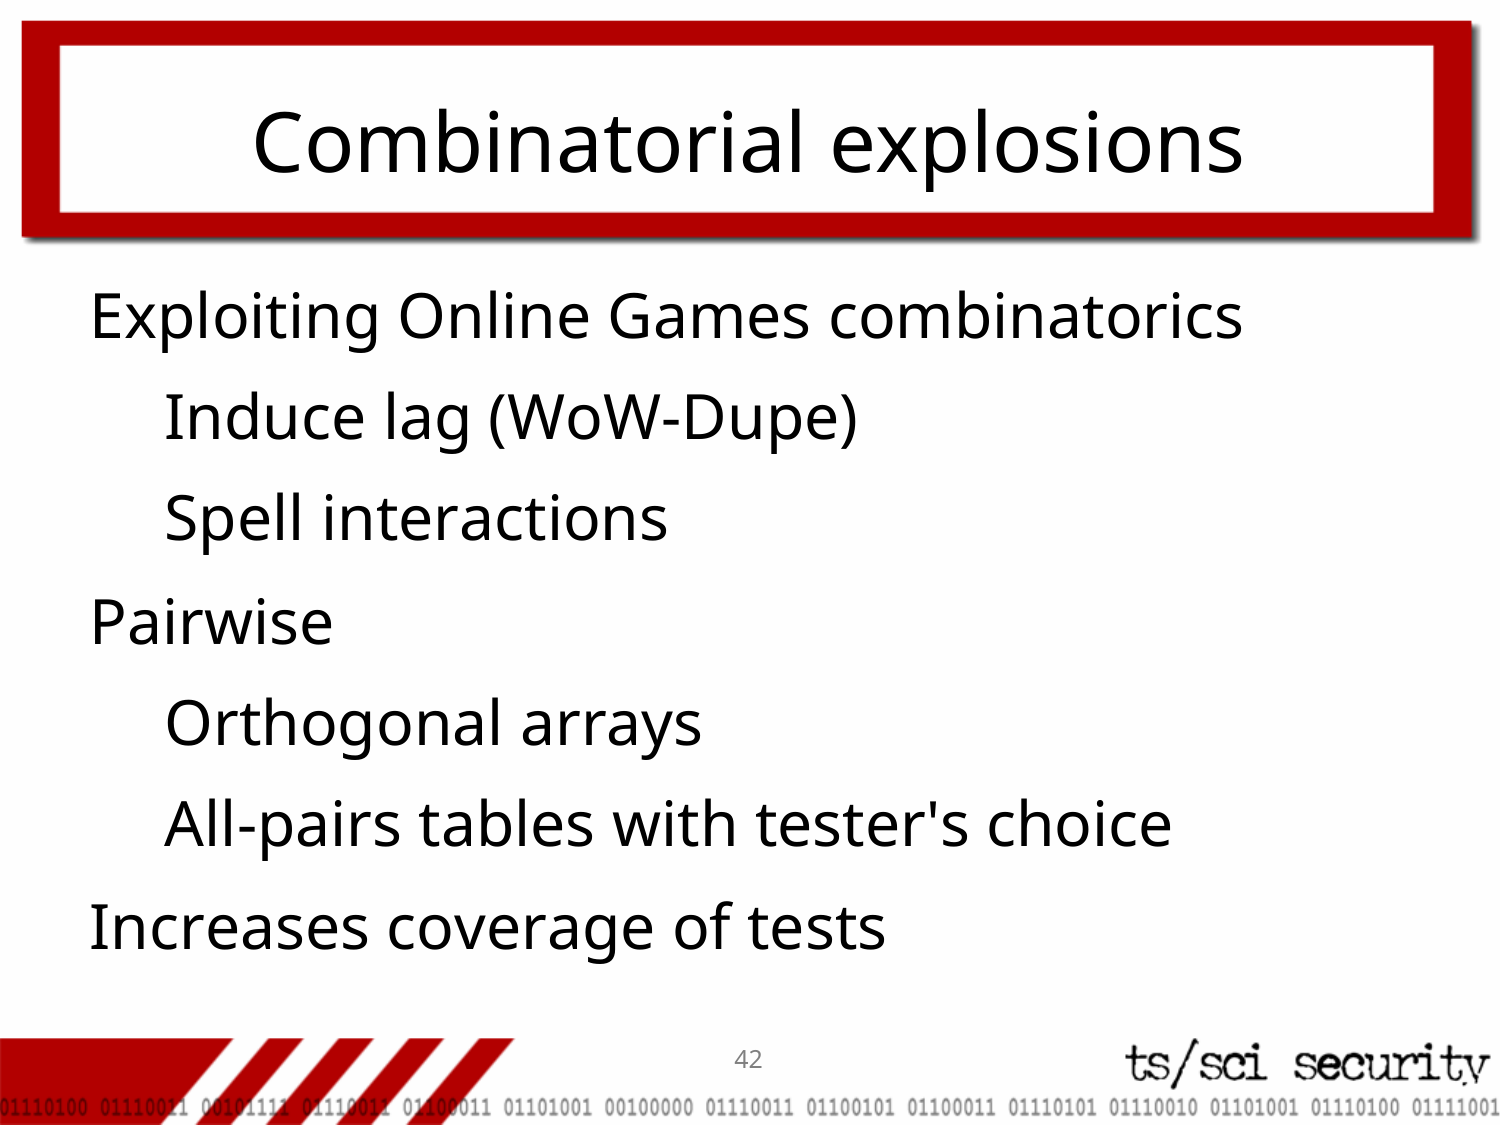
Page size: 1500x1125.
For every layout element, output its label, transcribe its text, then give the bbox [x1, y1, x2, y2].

text_box Exploiting Online Games combinatorics Induce lag (WoW-Dupe)‏ Spell interactions Pairwise Orthogonal arrays All-pairs tables with tester's choice Increases coverage of tests [75, 262, 1426, 1005]
picture [0, 0, 1500, 1125]
title Combinatorial explosions [75, 36, 1424, 241]
